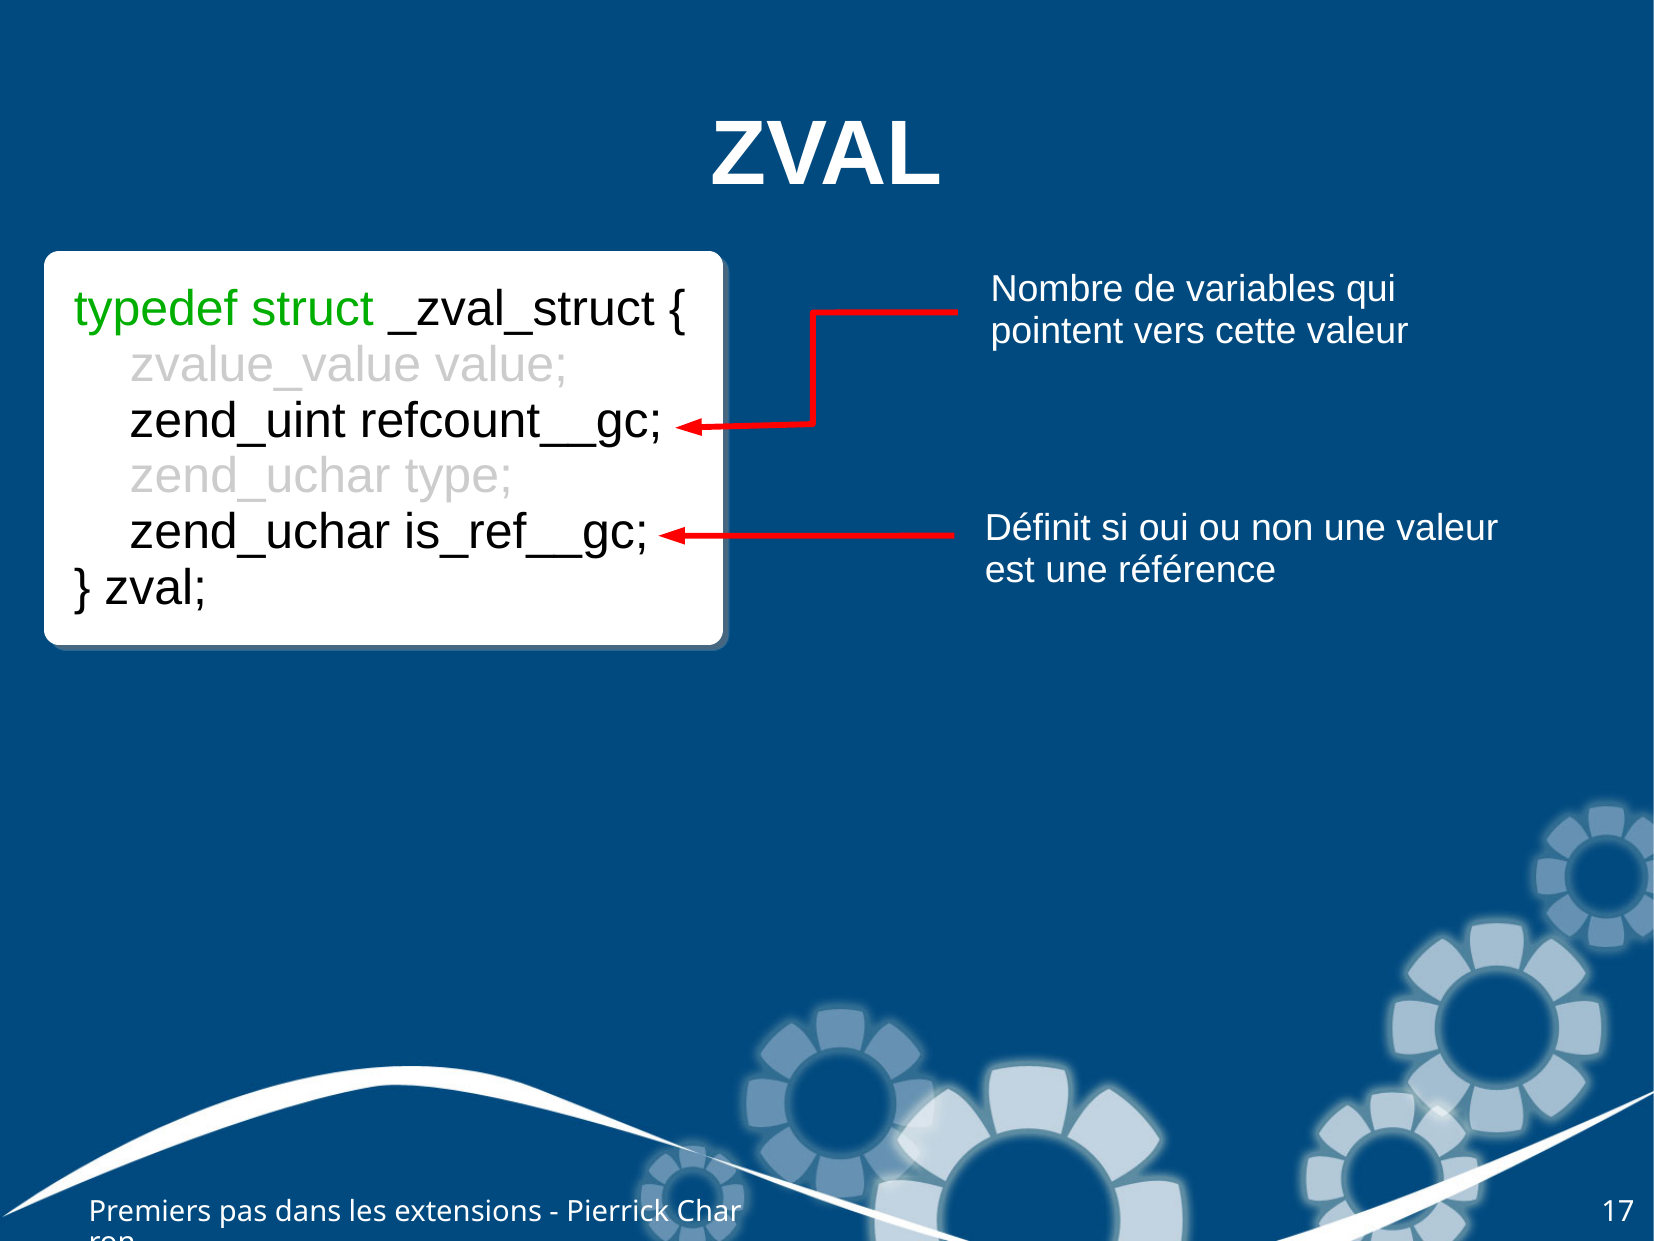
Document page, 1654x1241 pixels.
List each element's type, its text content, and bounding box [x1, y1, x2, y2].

text_box Nombre de variables qui pointent vers cette valeur [972, 256, 1529, 362]
picture [0, 0, 1654, 1241]
title ZVAL [82, 56, 1571, 250]
text_box Définit si oui ou non une valeur est une référence [967, 495, 1524, 601]
list typedef struct _zval_struct { zvalue_value value; zend_uint refcount__gc; zend_uchar type; zend_uchar is_ref__gc; } zval; [59, 265, 709, 630]
